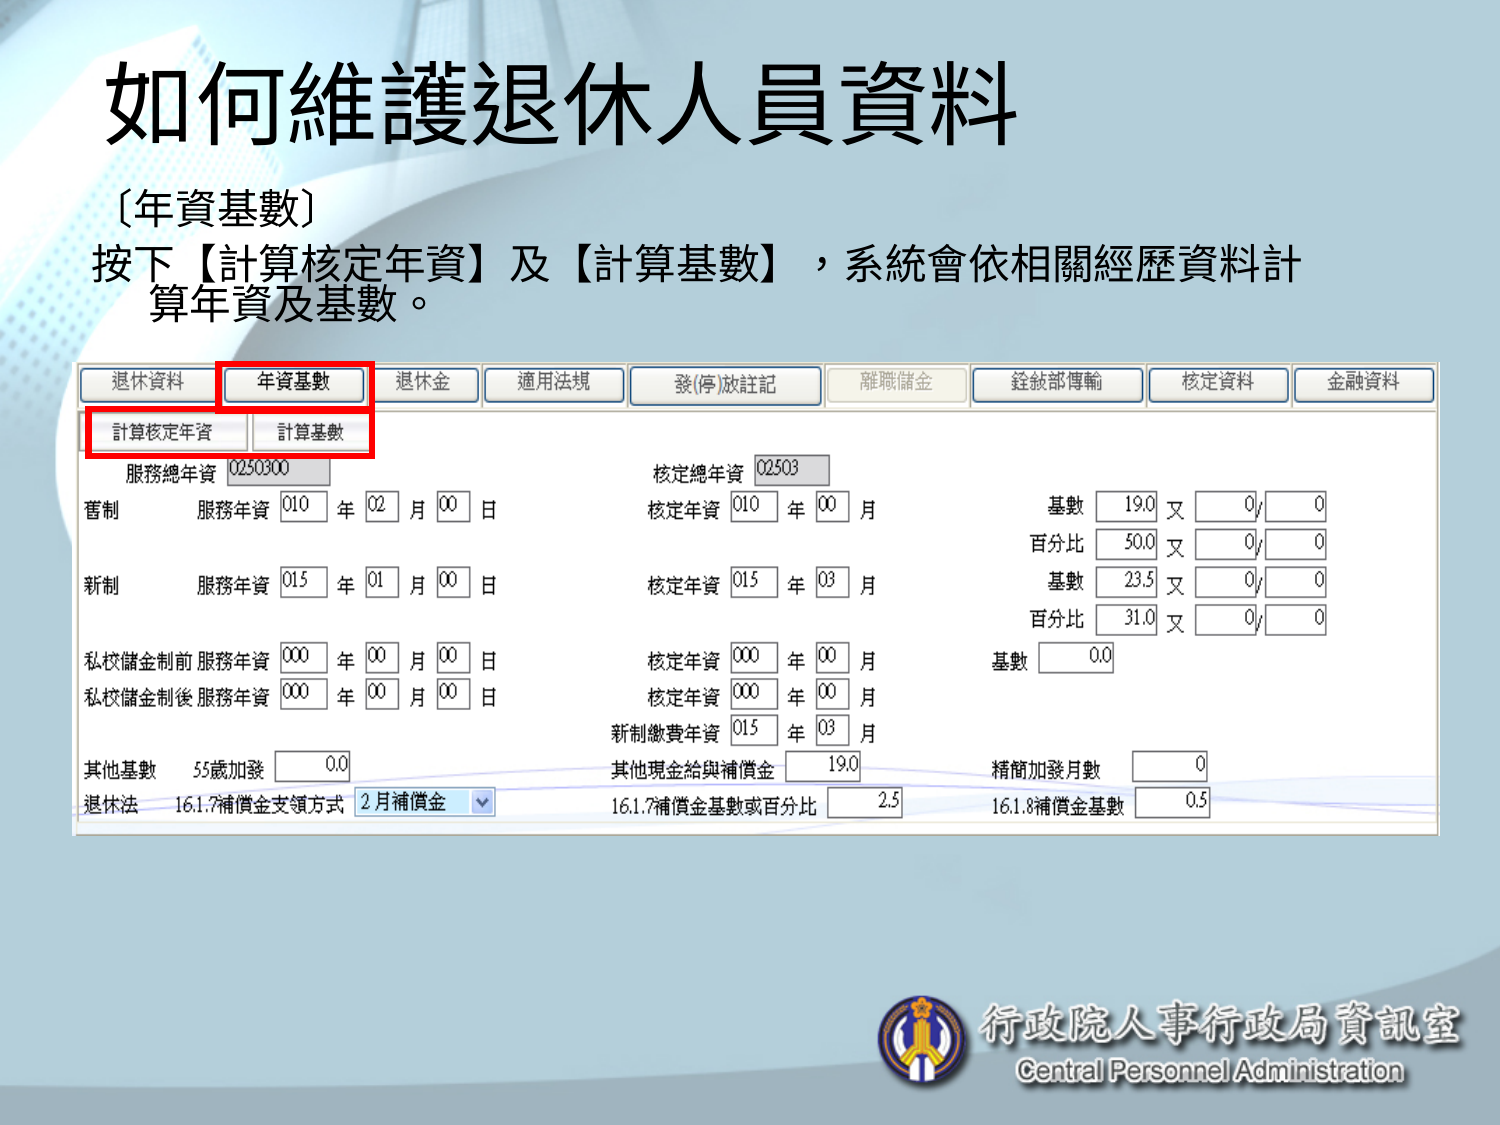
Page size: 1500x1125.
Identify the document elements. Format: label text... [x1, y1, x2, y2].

title 如何維護退休人員資料 [88, 42, 1341, 161]
picture [0, 0, 1500, 1125]
list 〔年資基數〕 按下【計算核定年資】及【計算基數】，系統會依相關經歷資料計算年資及基數。 [76, 184, 1352, 860]
